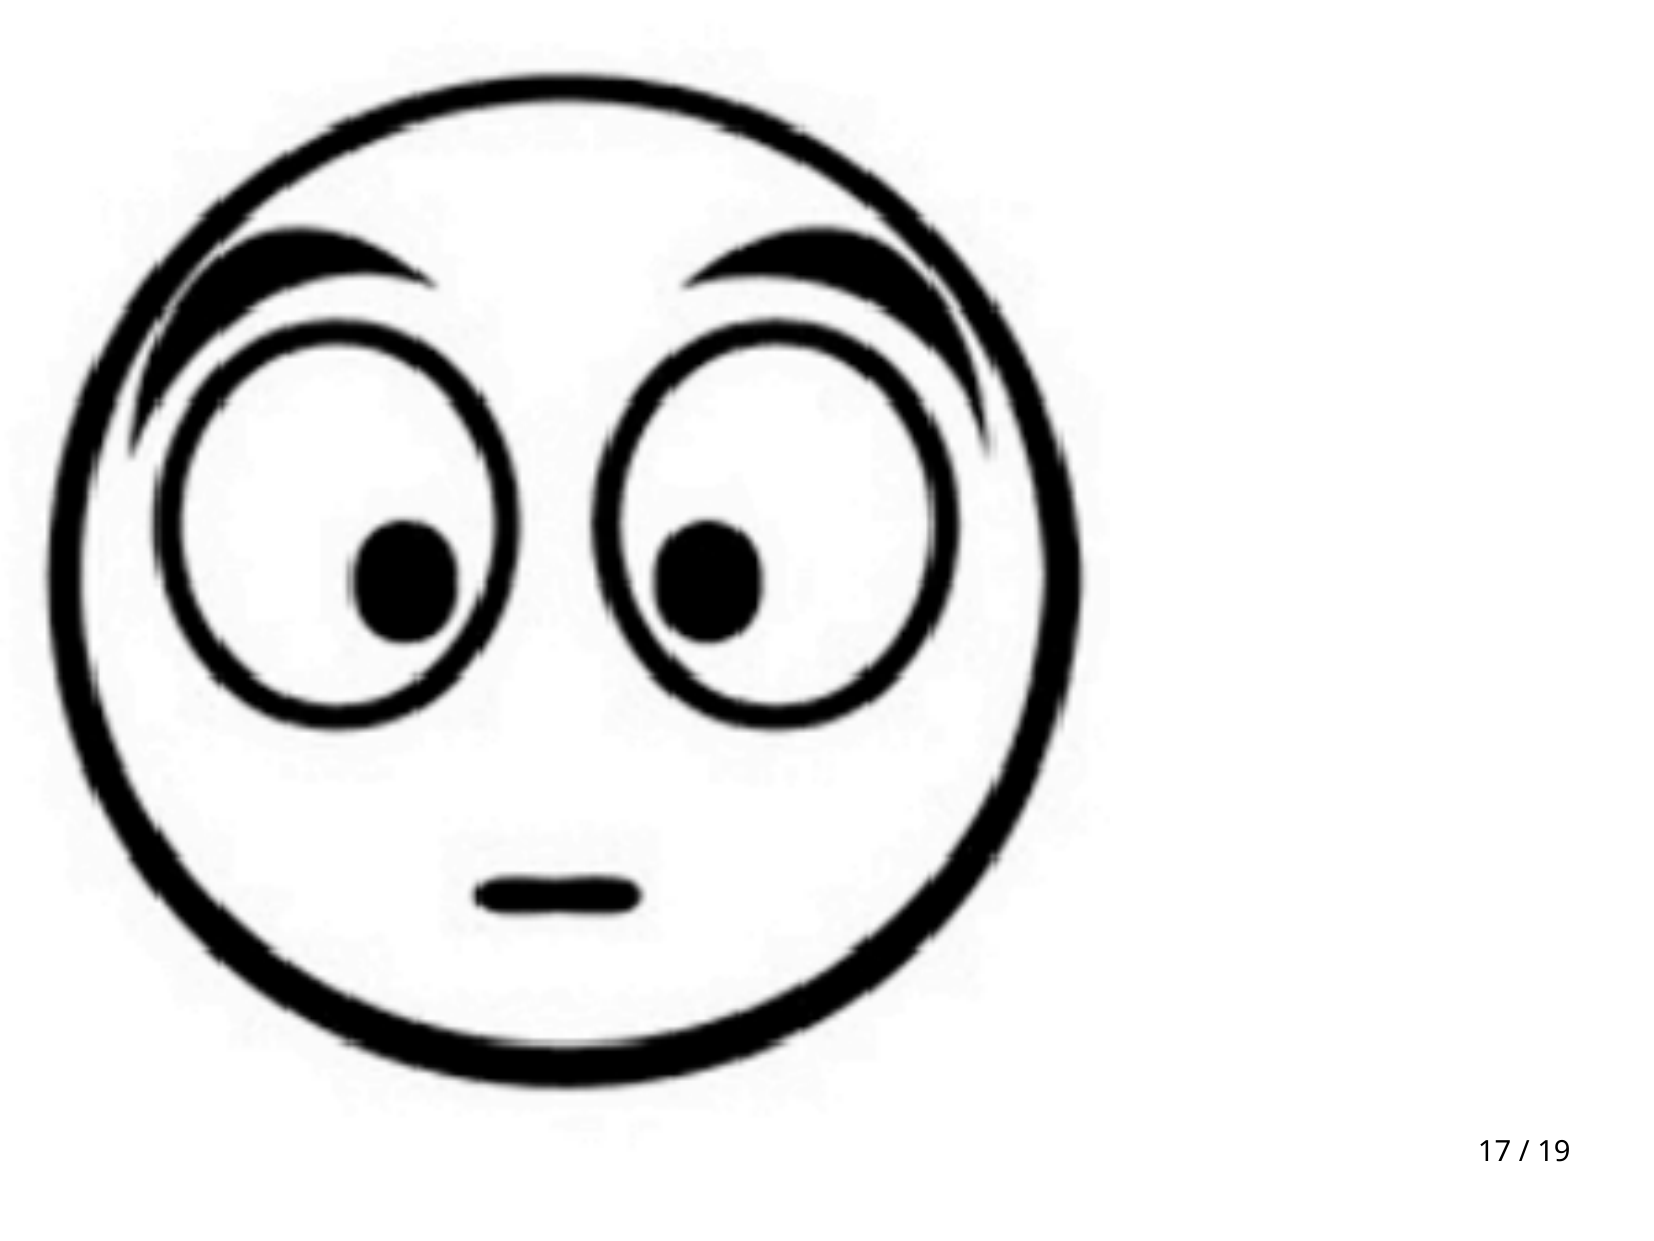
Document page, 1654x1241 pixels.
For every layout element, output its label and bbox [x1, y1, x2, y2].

picture [0, 0, 1110, 1156]
